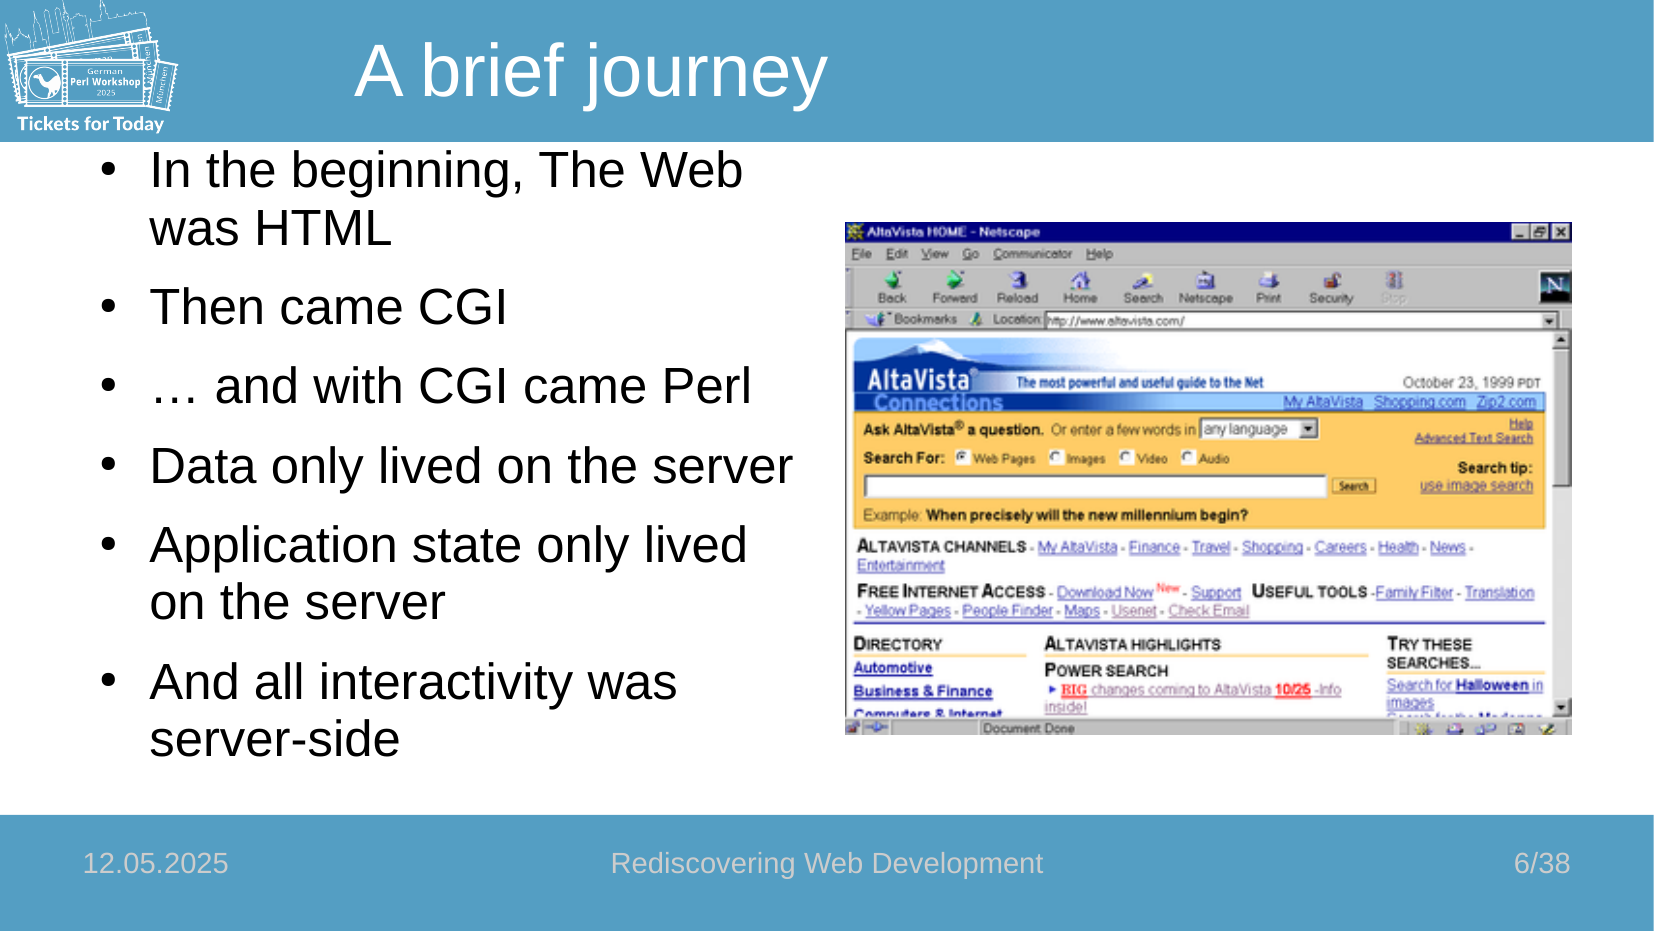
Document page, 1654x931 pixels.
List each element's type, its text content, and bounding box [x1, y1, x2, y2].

title A brief journey [354, 5, 1654, 136]
picture [3, 0, 180, 154]
list In the beginning, The Web was HTML Then came CGI … and with CGI came Perl Data only lived on the server Application state only lived on the server And all interactivity was server-side [82, 141, 809, 815]
picture [845, 222, 1572, 735]
